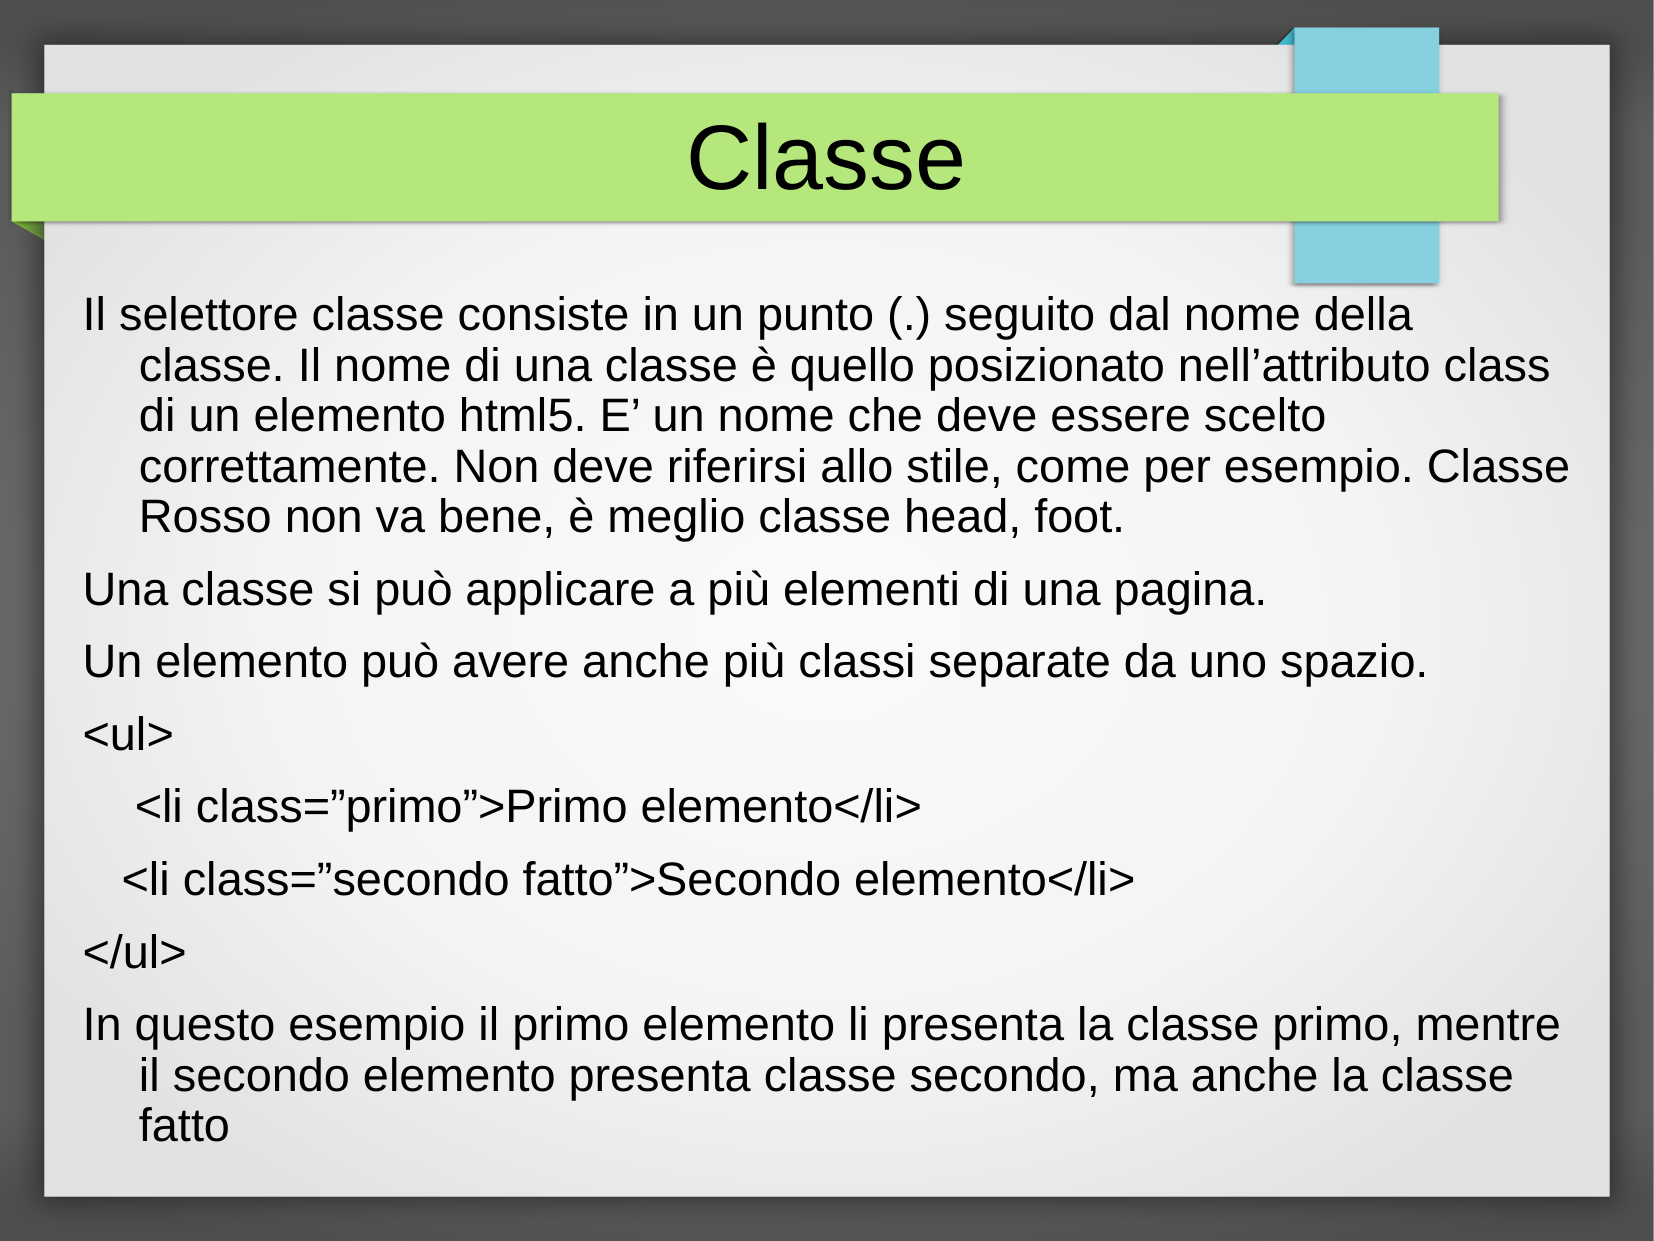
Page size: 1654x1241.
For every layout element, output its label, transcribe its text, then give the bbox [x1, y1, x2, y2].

title Classe [82, 49, 1571, 257]
list Il selettore classe consiste in un punto (.) seguito dal nome della classe. Il nome di una classe è quello posizionato nell’attributo class di un elemento html5. E’ un nome che deve essere scelto correttamente. Non deve riferirsi allo stile, come per esempio. Classe Rosso non va bene, è meglio classe head, foot. Una classe si può applicare a più elementi di una pagina. Un elemento può avere anche più classi separate da uno spazio. <ul> <li class=”primo”>Primo elemento</li> <li class=”secondo fatto”>Secondo elemento</li> </ul> In questo esempio il primo elemento li presenta la classe primo, mentre il secondo elemento presenta classe secondo, ma anche la classe fatto [82, 290, 1571, 1158]
picture [0, 0, 1654, 1241]
